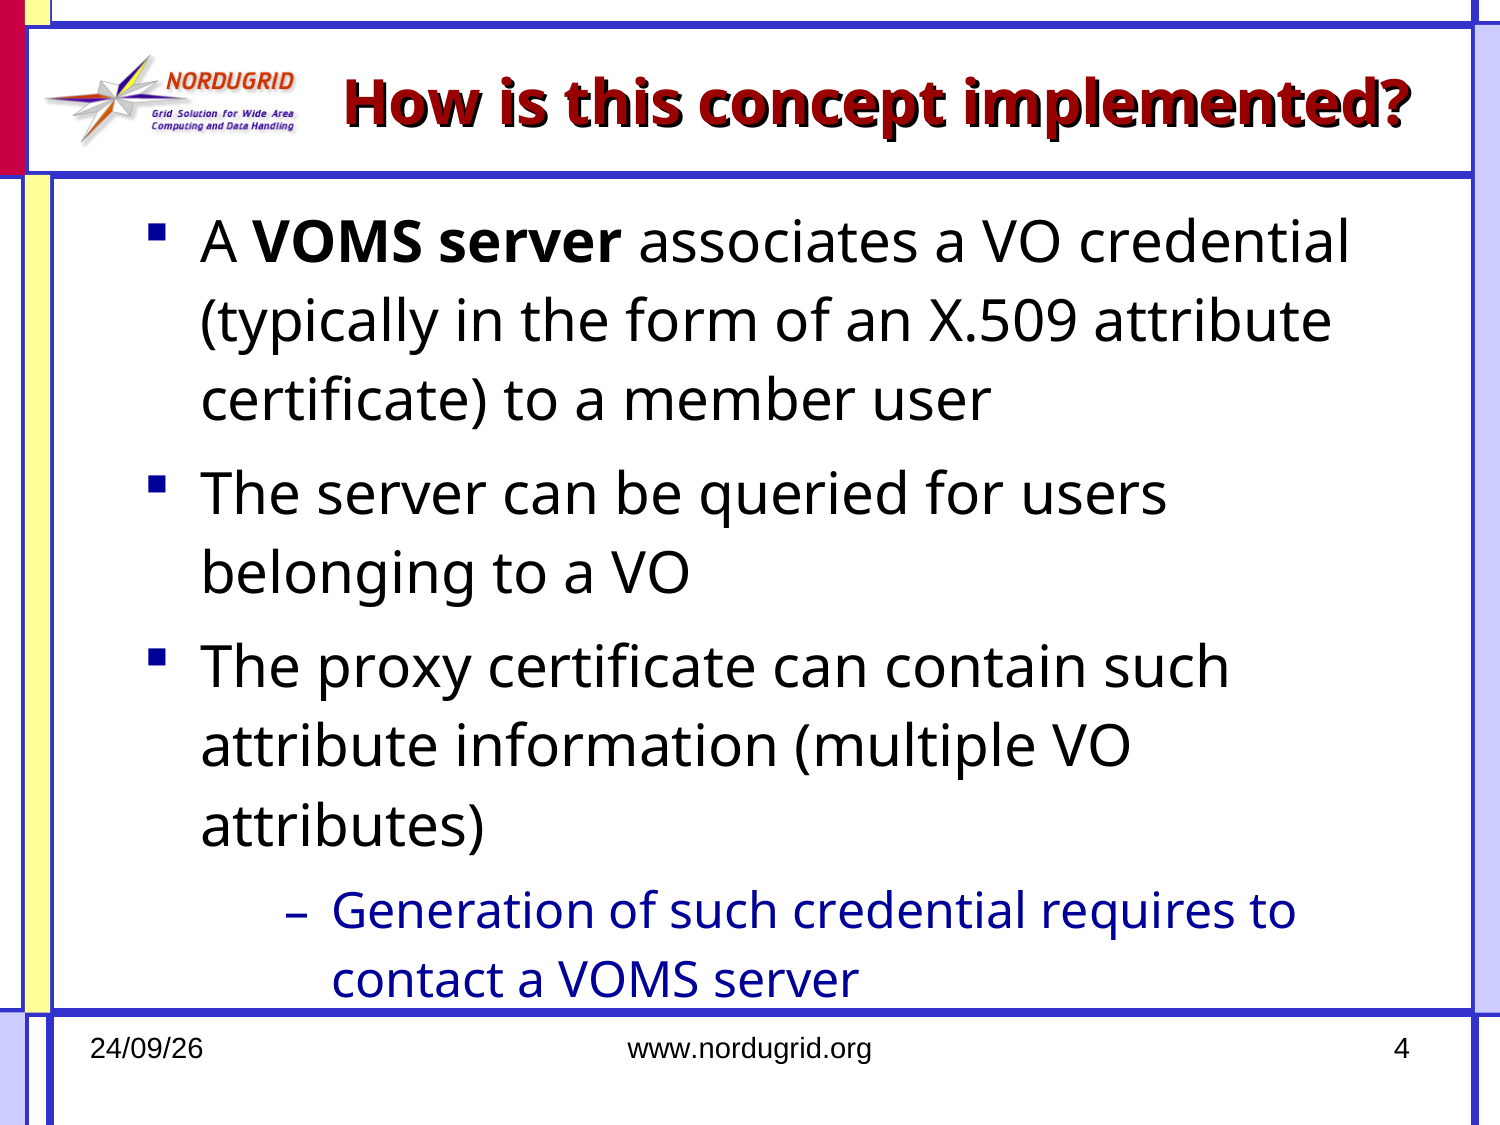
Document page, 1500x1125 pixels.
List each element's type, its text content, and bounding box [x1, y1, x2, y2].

list A VOMS server associates a VO credential (typically in the form of an X.509 attribute certificate) to a member user The server can be queried for users belonging to a VO The proxy certificate can contain such attribute information (multiple VO attributes) Generation of such credential requires to contact a VOMS server [87, 200, 1426, 971]
title How is this concept implemented? [324, 17, 1428, 183]
picture [40, 49, 301, 148]
